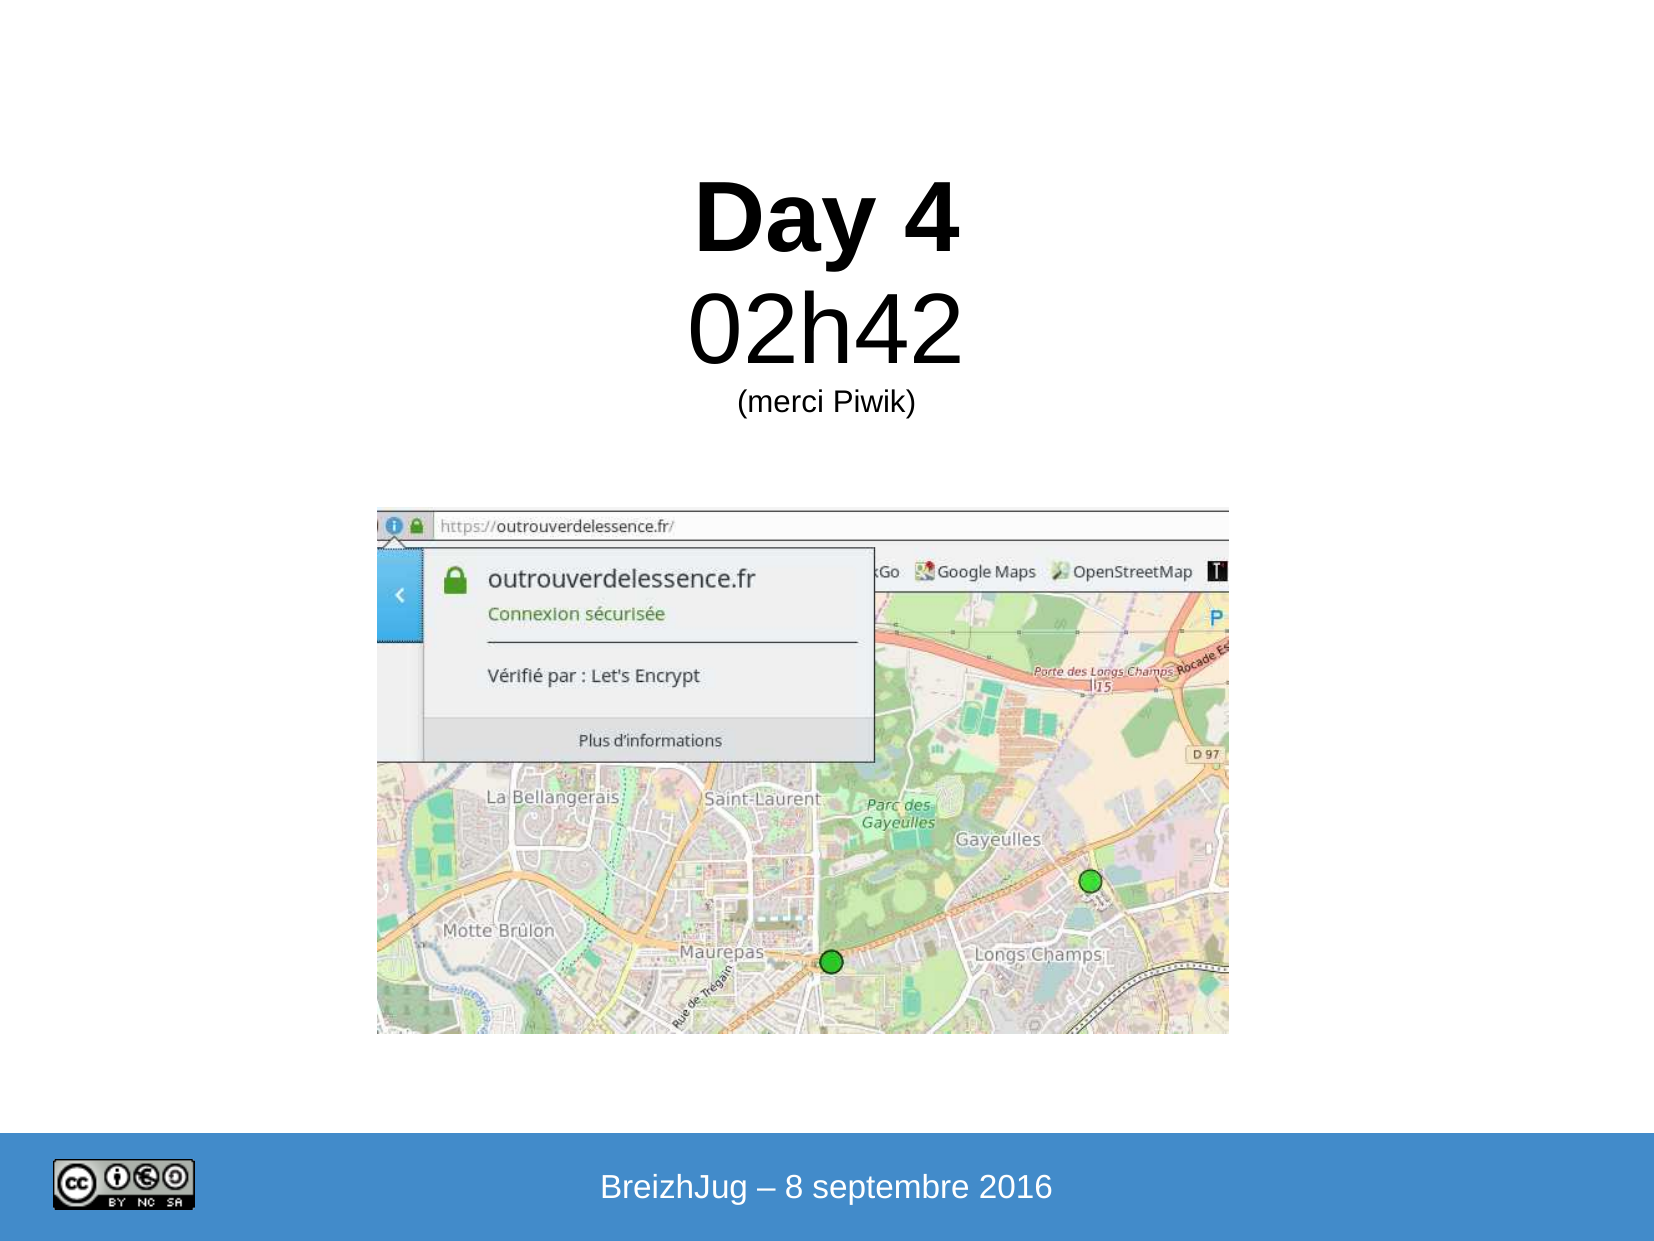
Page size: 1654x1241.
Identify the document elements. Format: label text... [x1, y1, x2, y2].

picture [377, 507, 1229, 1034]
picture [53, 1159, 195, 1210]
subtitle Day 4 02h42 (merci Piwik) [82, 49, 1571, 1010]
